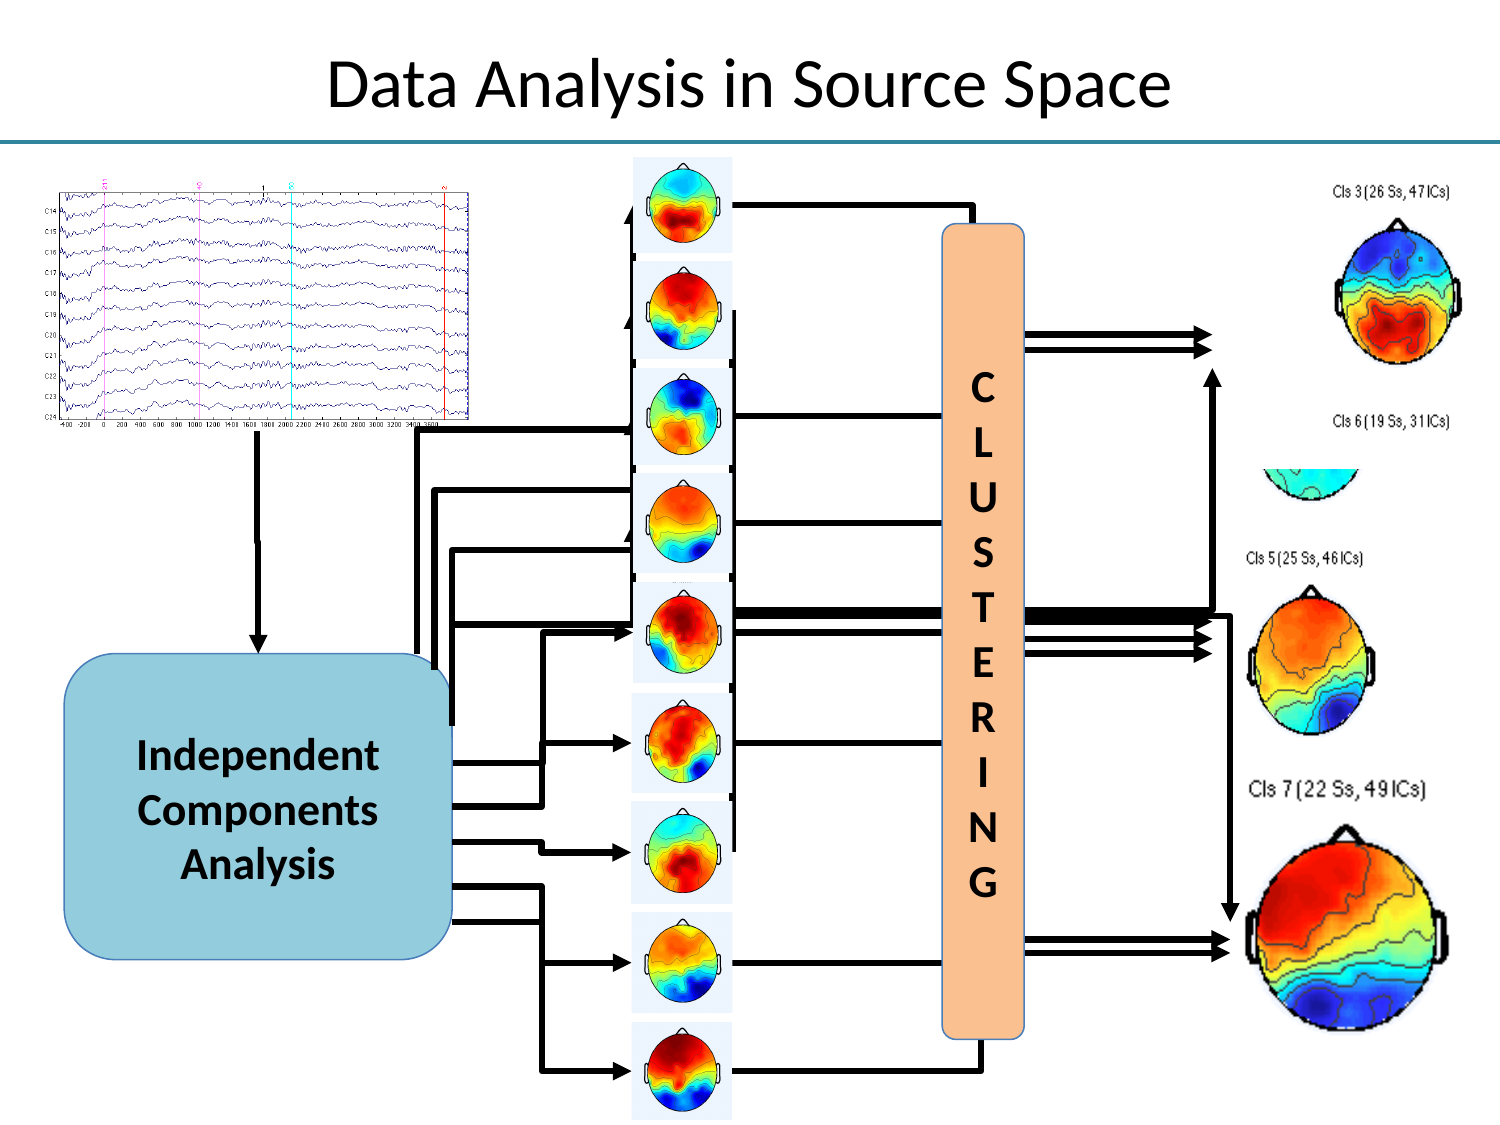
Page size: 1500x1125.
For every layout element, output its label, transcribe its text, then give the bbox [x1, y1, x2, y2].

picture [633, 261, 733, 359]
picture [1212, 469, 1481, 1061]
picture [631, 801, 733, 904]
title Data Analysis in Source Space [75, 28, 1425, 142]
picture [633, 157, 733, 253]
picture [631, 1022, 732, 1120]
picture [633, 368, 733, 465]
text_box C L U S T E R I N G [942, 223, 1025, 1040]
picture [631, 912, 733, 1013]
text_box Independent Components Analysis [64, 653, 453, 960]
picture [631, 693, 733, 793]
picture [42, 176, 473, 432]
picture [633, 473, 733, 573]
picture [633, 582, 733, 683]
picture [1232, 176, 1481, 447]
